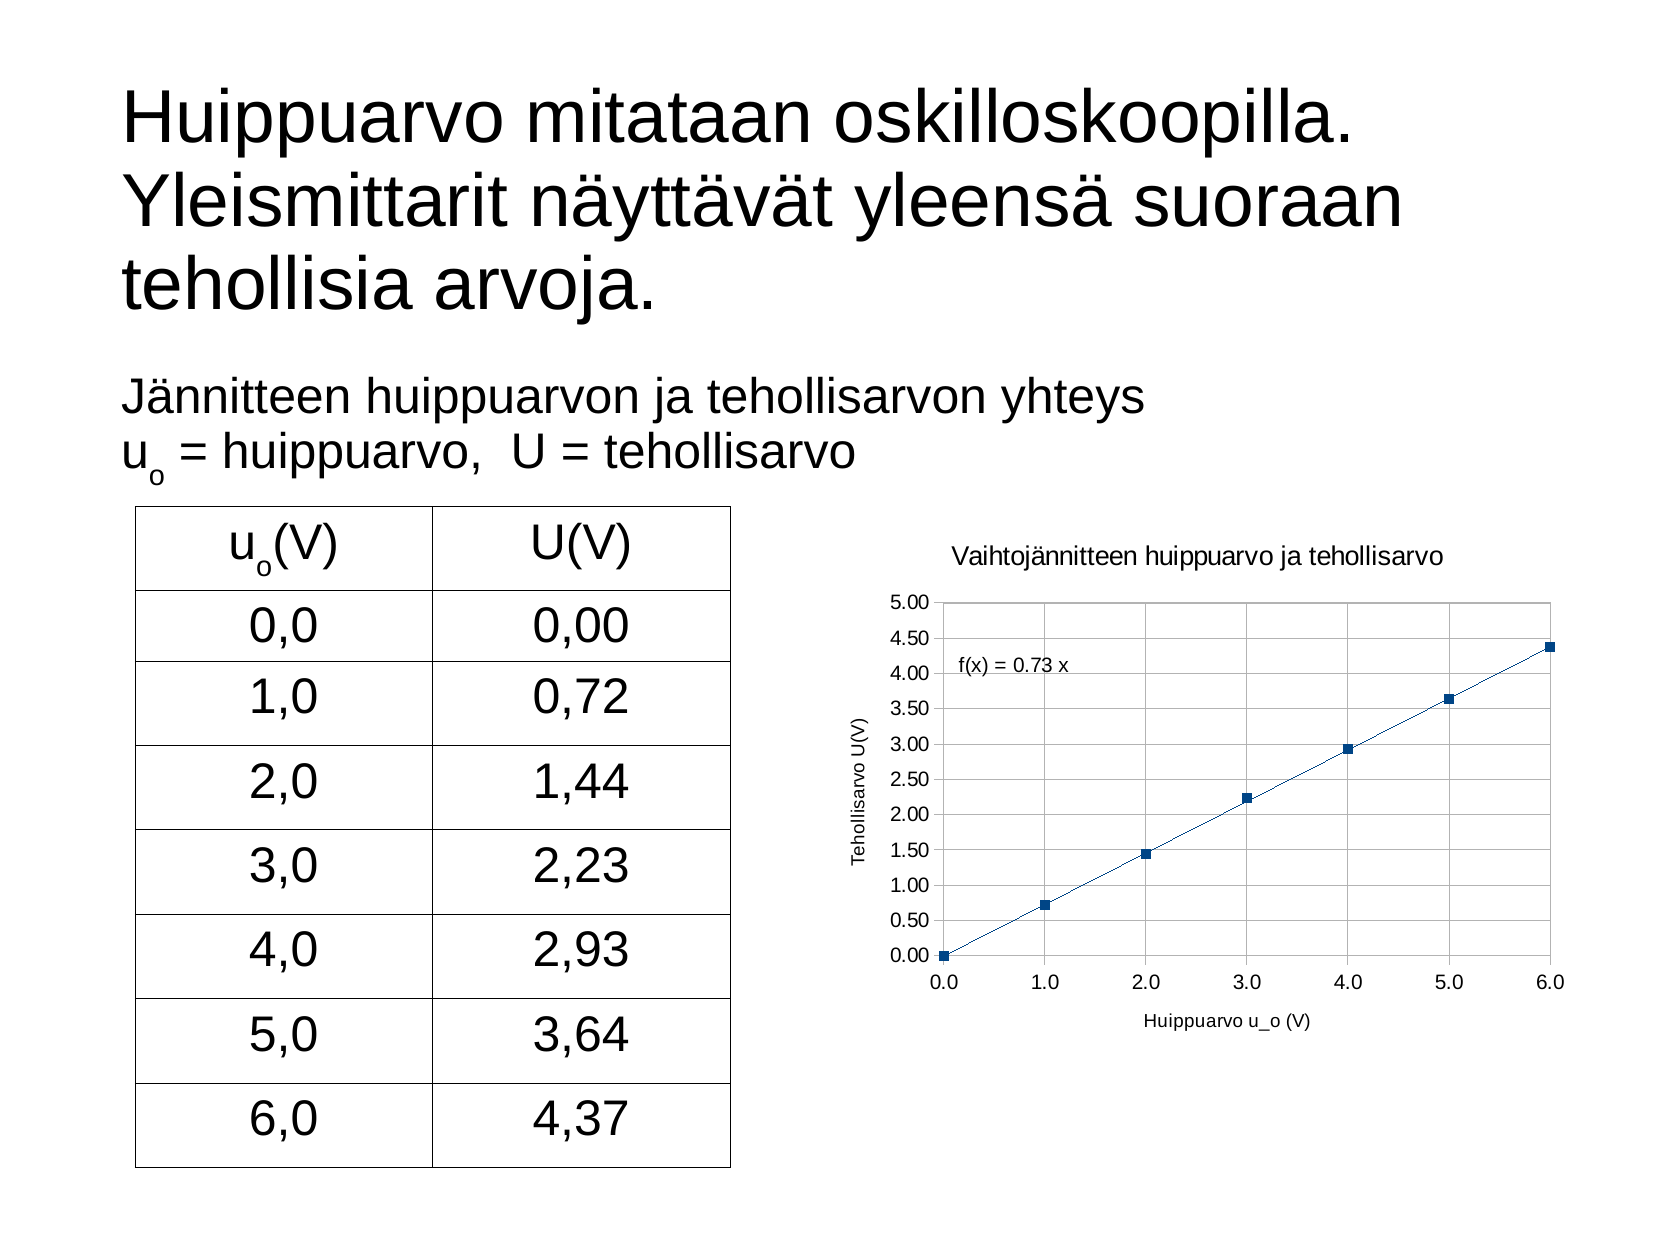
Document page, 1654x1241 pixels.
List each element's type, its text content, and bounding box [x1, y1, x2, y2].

table_cell 1,0 [136, 662, 432, 745]
text_box Huippuarvo mitataan oskilloskoopilla. Yleismittarit näyttävät yleensä suoraan tehollisia arvoja. Jännitteen huippuarvon ja tehollisarvon yhteys uo = huippuarvo, U = tehollisarvo [106, 66, 1654, 508]
table_cell 4,37 [433, 1084, 730, 1167]
table_cell 0,0 [136, 591, 432, 661]
table_cell 0,00 [433, 591, 730, 661]
table_cell 0,72 [433, 662, 730, 745]
table_cell 3,0 [136, 830, 432, 914]
table_header U(V) [433, 507, 730, 590]
chart [814, 515, 1580, 1063]
table_cell 4,0 [136, 915, 432, 998]
table_cell 1,44 [433, 746, 730, 829]
table_cell 2,93 [433, 915, 730, 998]
table_cell 2,23 [433, 830, 730, 914]
table_header uo(V) [136, 507, 432, 590]
table_cell 6,0 [136, 1084, 432, 1167]
table_cell 2,0 [136, 746, 432, 829]
table_cell 3,64 [433, 999, 730, 1083]
table_cell 5,0 [136, 999, 432, 1083]
